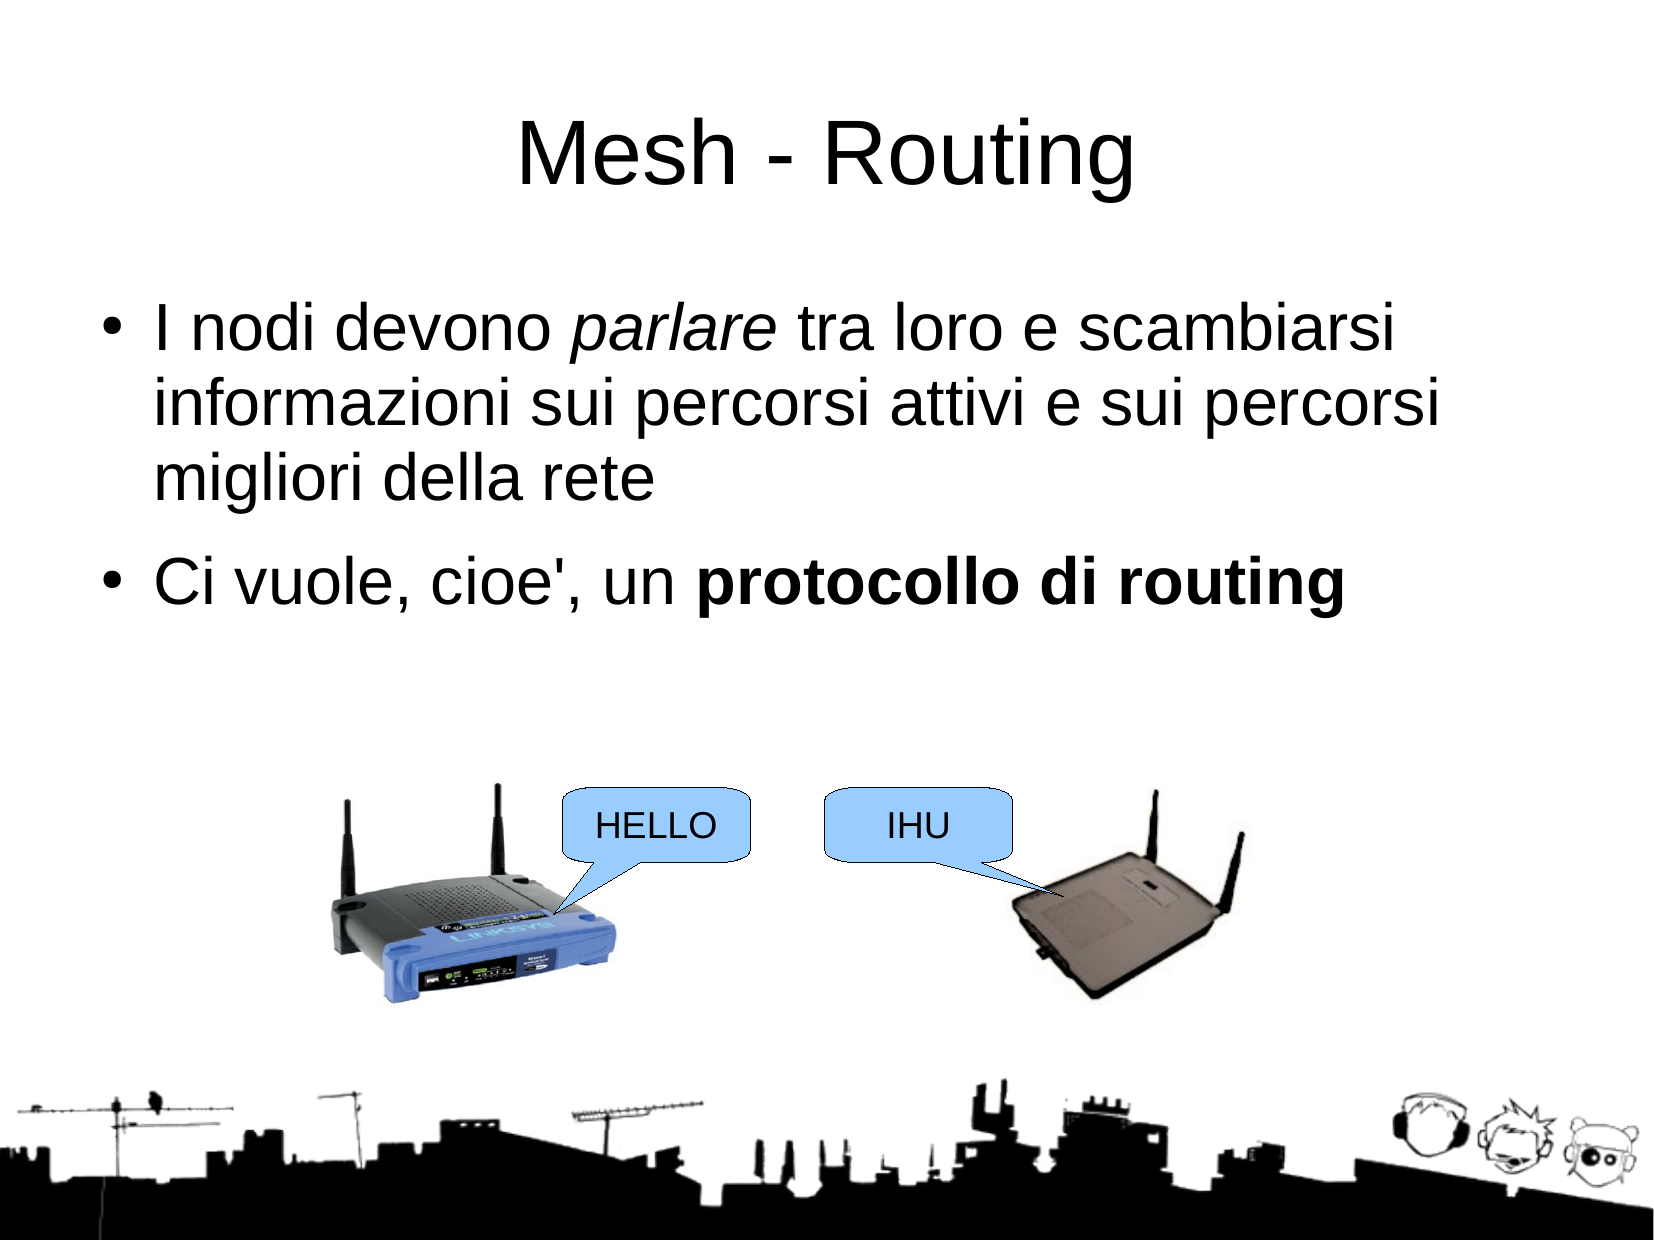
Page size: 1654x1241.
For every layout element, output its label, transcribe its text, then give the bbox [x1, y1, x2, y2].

picture [0, 1077, 1654, 1240]
picture [293, 749, 638, 1045]
title Mesh - Routing [82, 56, 1571, 250]
text_box HELLO [553, 787, 751, 915]
picture [983, 787, 1276, 1005]
text_box IHU [824, 787, 1064, 897]
list I nodi devono parlare tra loro e scambiarsi informazioni sui percorsi attivi e sui percorsi migliori della rete Ci vuole, cioe', un protocollo di routing [82, 290, 1571, 1094]
